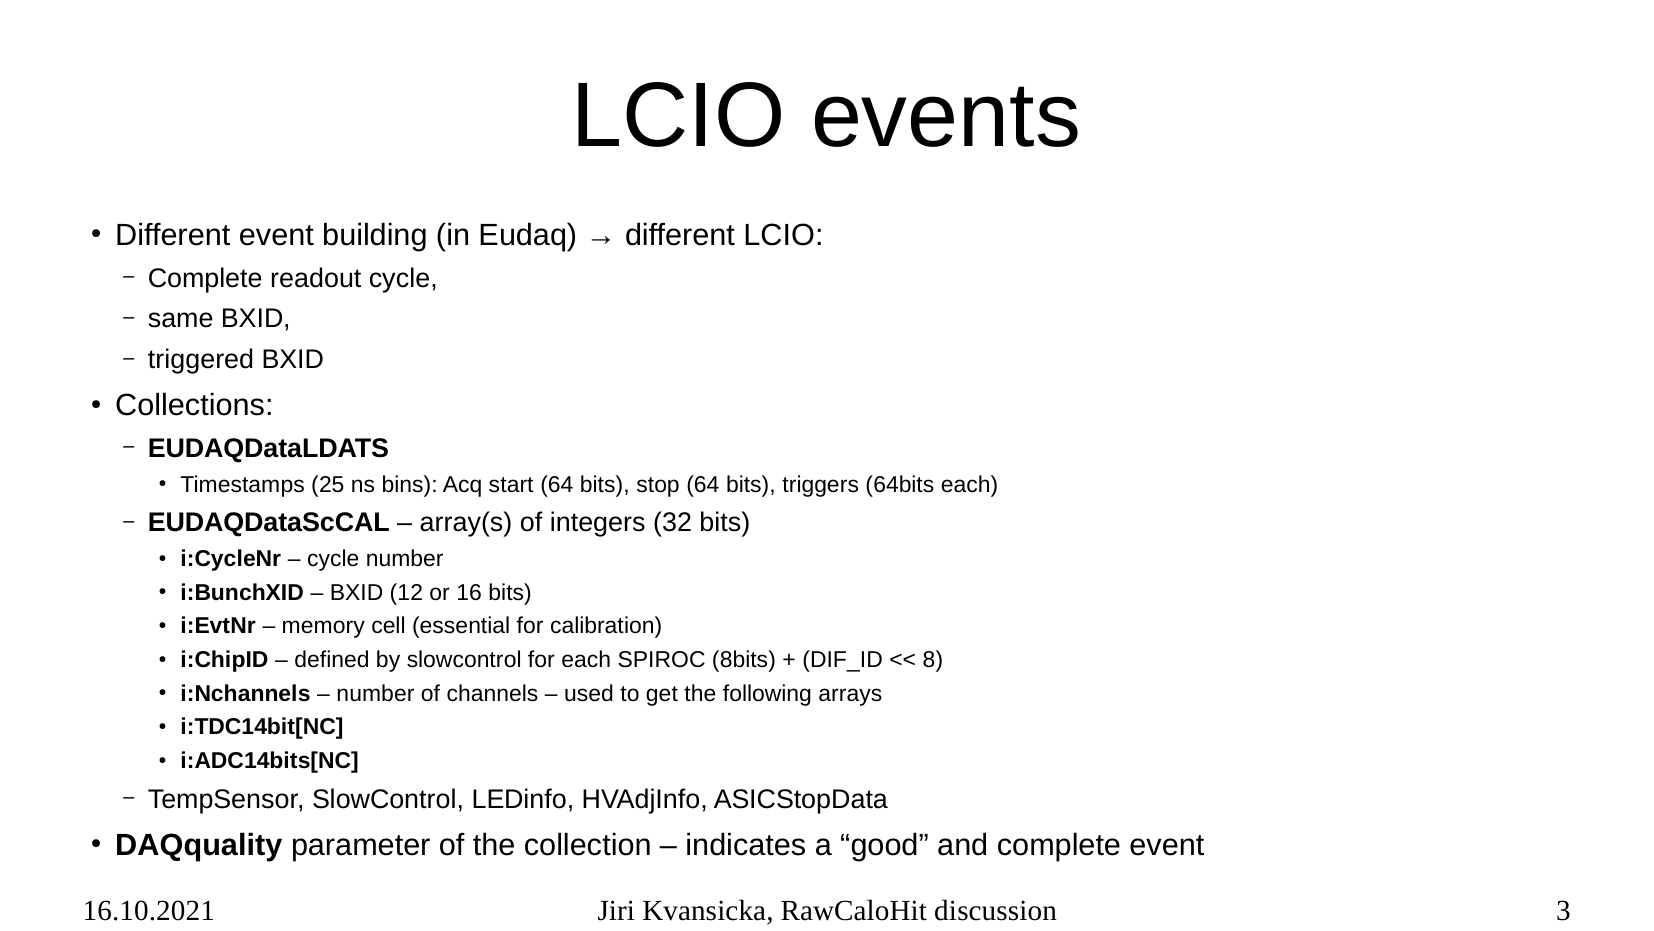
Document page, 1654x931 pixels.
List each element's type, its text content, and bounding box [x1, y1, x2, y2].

list Different event building (in Eudaq) → different LCIO: Complete readout cycle, same BXID, triggered BXID Collections: EUDAQDataLDATS Timestamps (25 ns bins): Acq start (64 bits), stop (64 bits), triggers (64bits each) EUDAQDataScCAL – array(s) of integers (32 bits) i:CycleNr – cycle number i:BunchXID – BXID (12 or 16 bits) i:EvtNr – memory cell (essential for calibration) i:ChipID – defined by slowcontrol for each SPIROC (8bits) + (DIF_ID << 8) i:Nchannels – number of channels – used to get the following arrays i:TDC14bit[NC] i:ADC14bits[NC] TempSensor, SlowControl, LEDinfo, HVAdjInfo, ASICStopData DAQquality parameter of the collection – indicates a “good” and complete event [82, 217, 1571, 863]
title LCIO events [82, 37, 1571, 193]
